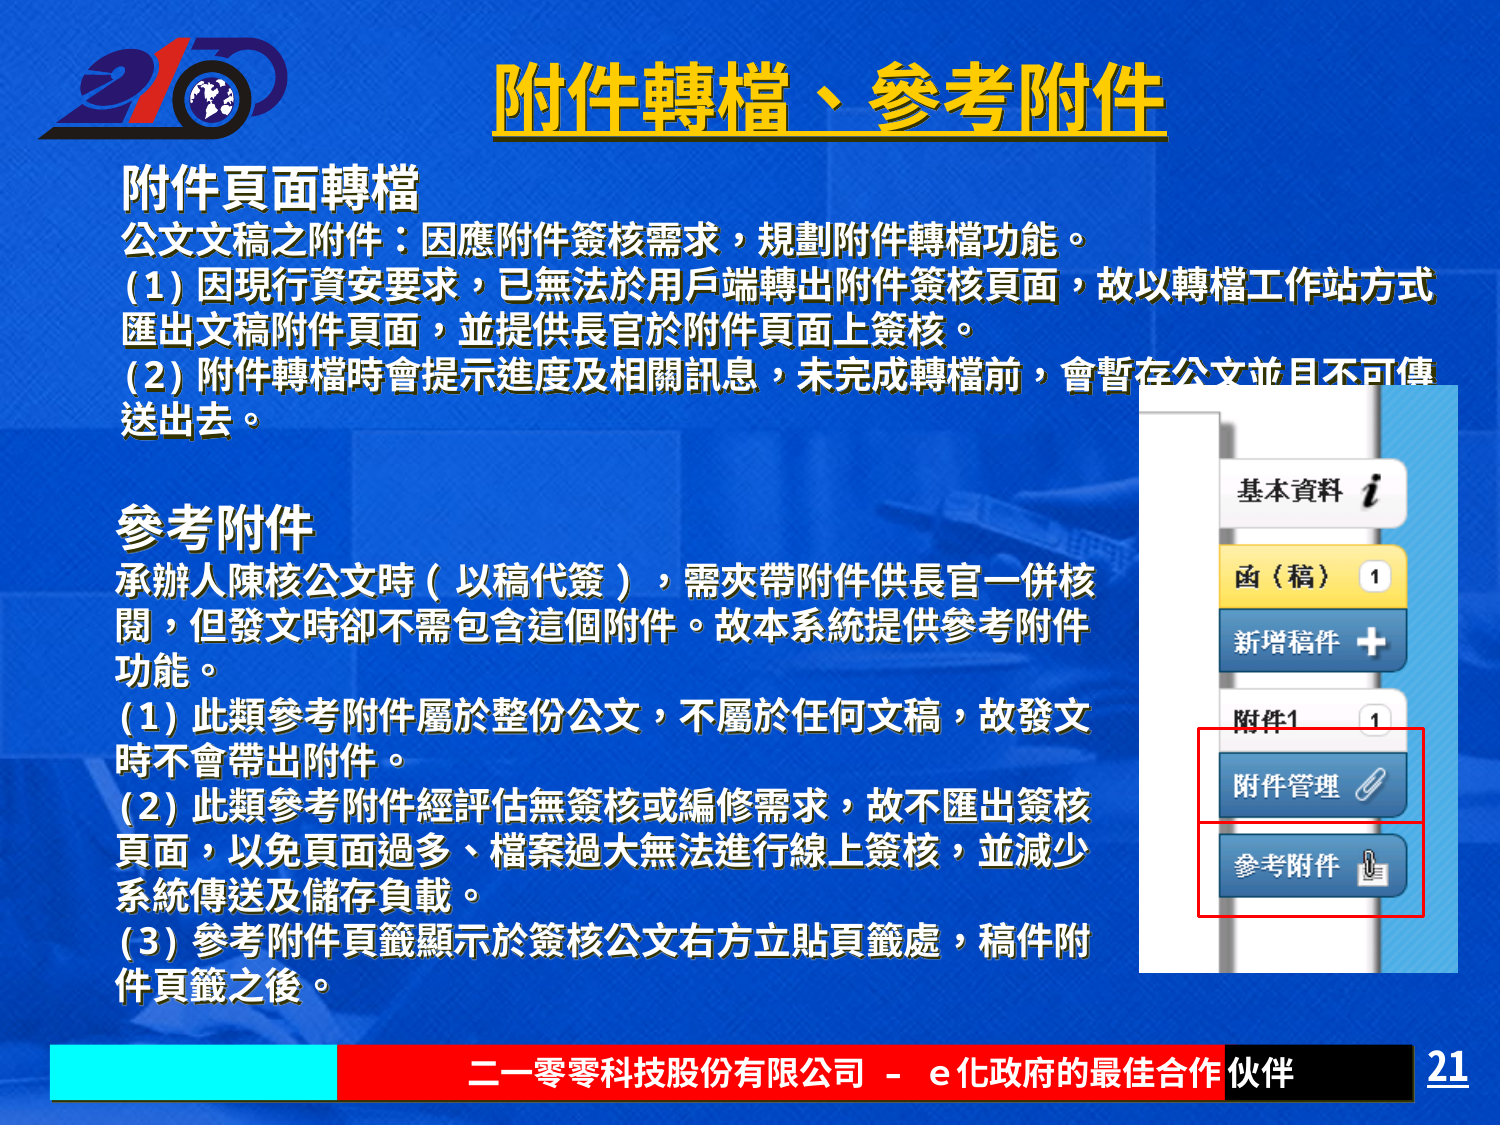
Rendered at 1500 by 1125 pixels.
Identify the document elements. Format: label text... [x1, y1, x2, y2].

picture [0, 0, 1500, 1125]
text_box 附件頁面轉檔 公文文稿之附件：因應附件簽核需求，規劃附件轉檔功能。 (1)因現行資安要求，已無法於用戶端轉出附件簽核頁面，故以轉檔工作站方式匯出文稿附件頁面，並提供長官於附件頁面上簽核。 (2)附件轉檔時會提示進度及相關訊息，未完成轉檔前，會暫存公文並且不可傳送出去。 [105, 148, 1463, 450]
text_box 附件轉檔、參考附件 [476, 42, 1182, 149]
text_box 參考附件 承辦人陳核公文時(以稿代簽)，需夾帶附件供長官一併核閱，但發文時卻不需包含這個附件。故本系統提供參考附件功能。 (1)此類參考附件屬於整份公文，不屬於任何文稿，故發文時不會帶出附件。 (2)此類參考附件經評估無簽核或編修需求，故不匯出簽核頁面，以免頁面過多、檔案過大無法進行線上簽核，並減少系統傳送及儲存負載。 (3)參考附件頁籤顯示於簽核公文右方立貼頁籤處，稿件附件頁籤之後。 [100, 444, 1140, 1015]
